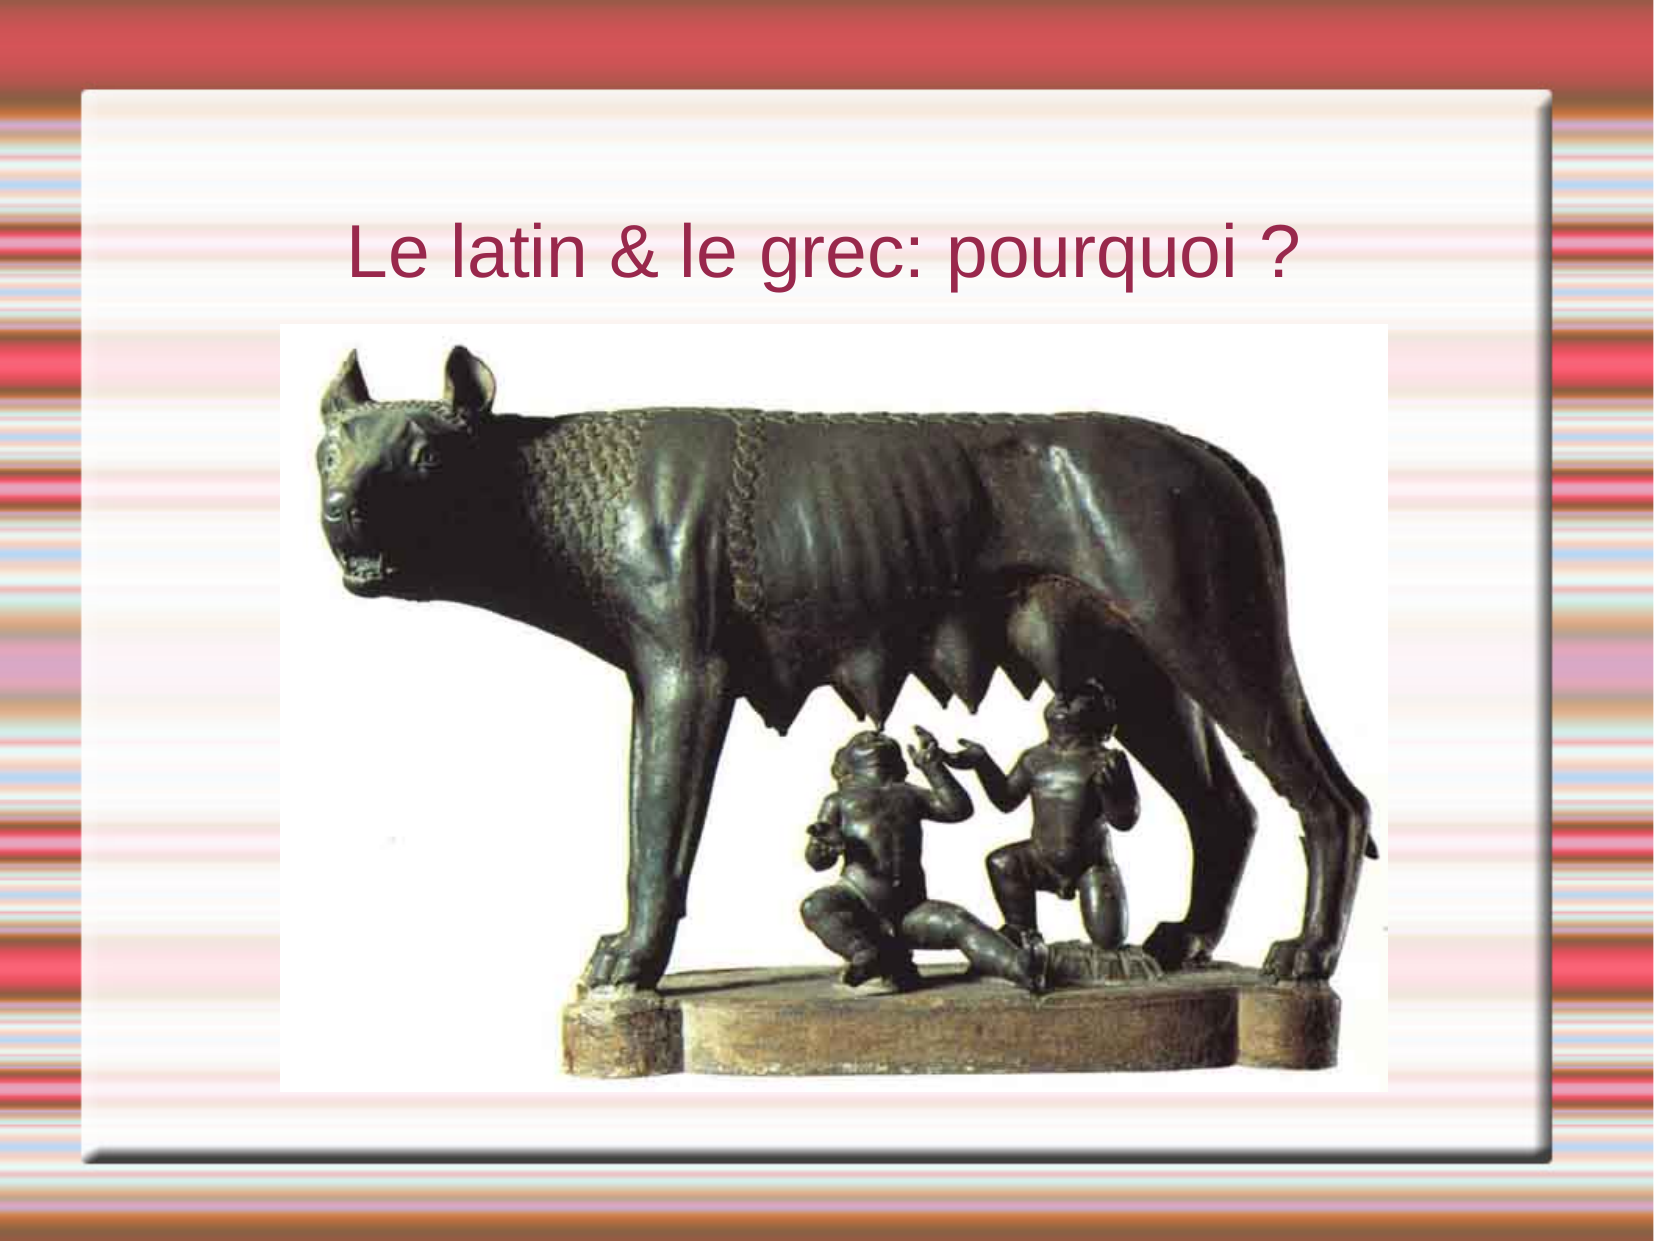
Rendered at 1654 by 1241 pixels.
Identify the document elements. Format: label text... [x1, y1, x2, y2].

picture [0, 0, 1654, 1241]
title Le latin & le grec: pourquoi ? [118, 147, 1531, 355]
